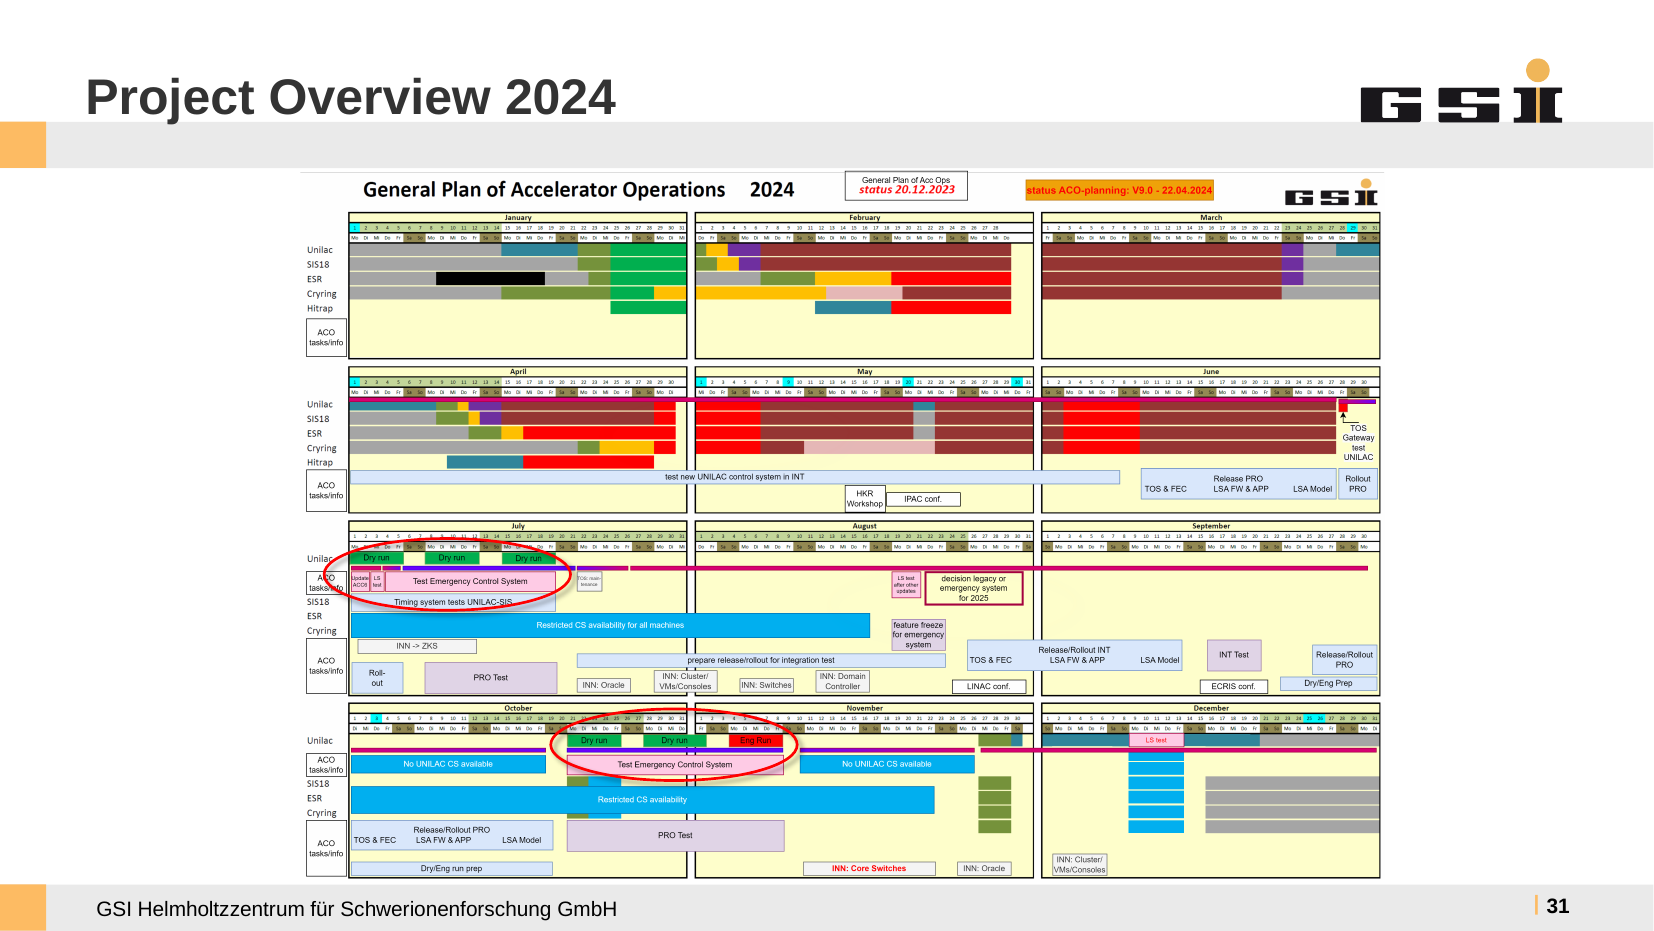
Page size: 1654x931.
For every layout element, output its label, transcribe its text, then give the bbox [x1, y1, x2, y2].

title Project Overview 2024 [70, 55, 1081, 132]
picture [300, 163, 1385, 880]
picture [1359, 56, 1564, 125]
